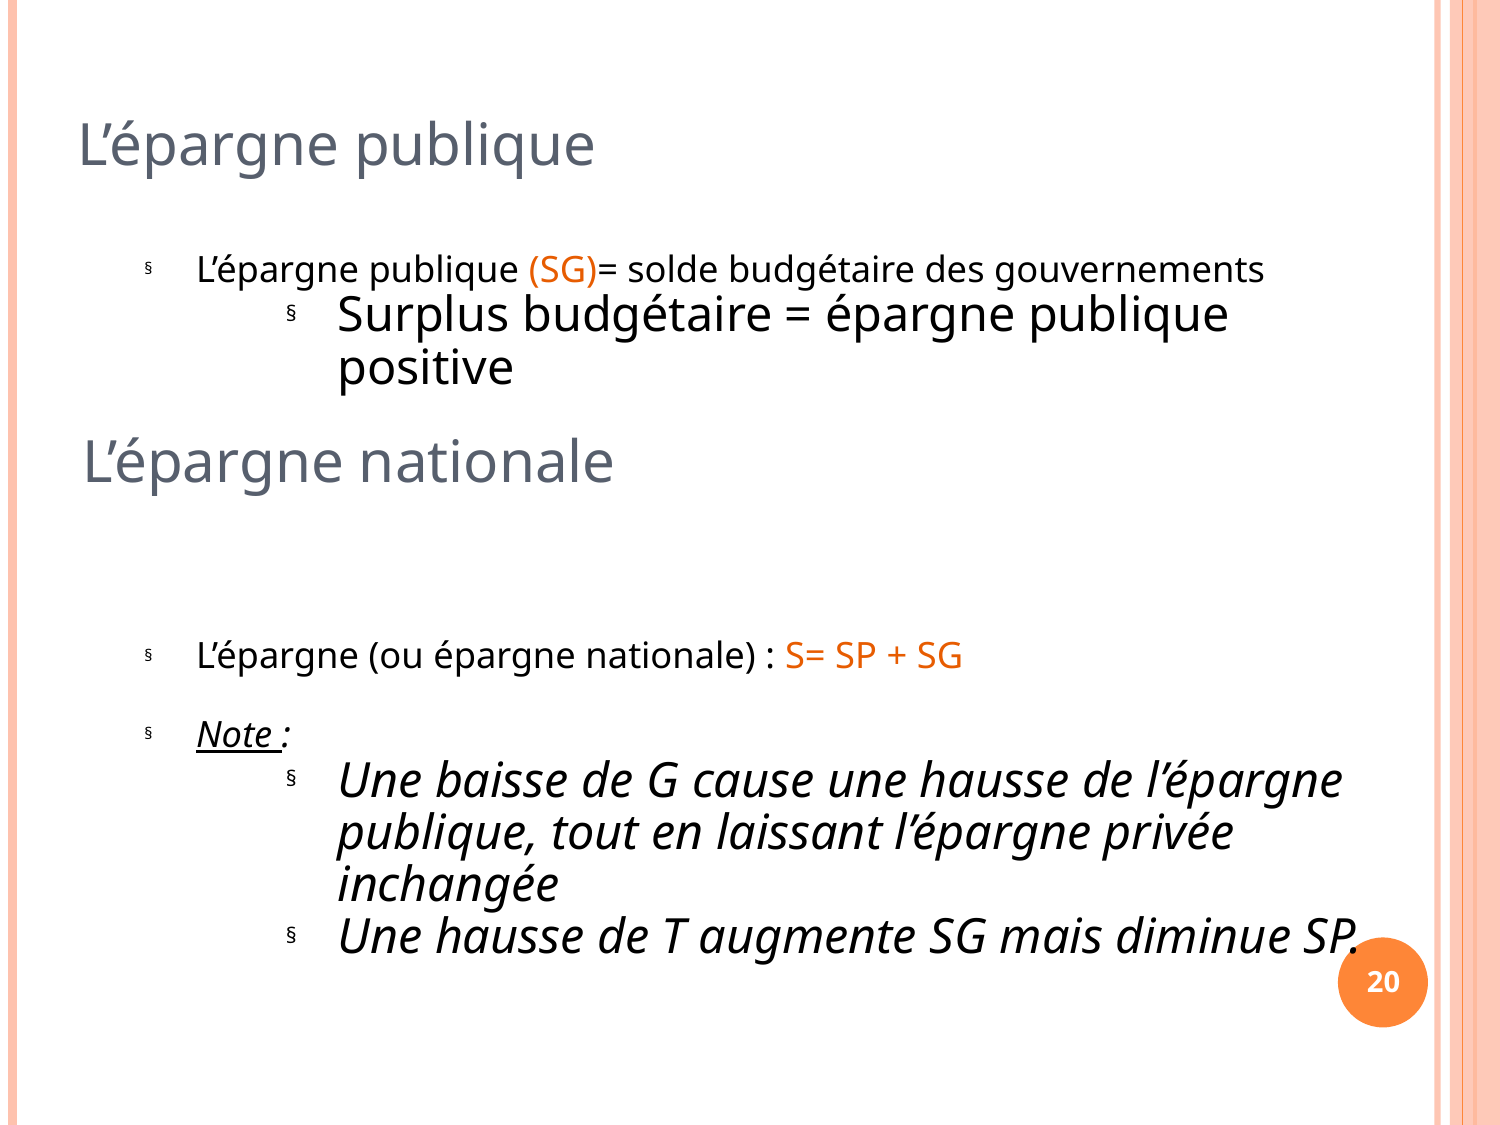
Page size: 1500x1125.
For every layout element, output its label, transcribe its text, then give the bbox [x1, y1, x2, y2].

text_box L’épargne nationale [67, 354, 1418, 502]
list L’épargne publique (SG)= solde budgétaire des gouvernements Surplus budgétaire = épargne publique positive L’épargne (ou épargne nationale) : S= SP + SG Note : Une baisse de G cause une hausse de l’épargne publique, tout en laissant l’épargne privée inchangée Une hausse de T augmente SG mais diminue SP. [112, 243, 1388, 354]
title L’épargne publique [62, 37, 1450, 185]
list L’épargne publique (SG)= solde budgétaire des gouvernements Surplus budgétaire = épargne publique positive L’épargne (ou épargne nationale) : S= SP + SG Note : Une baisse de G cause une hausse de l’épargne publique, tout en laissant l’épargne privée inchangée Une hausse de T augmente SG mais diminue SP. [112, 502, 1388, 1000]
slide_number <numéro> [1333, 940, 1434, 1027]
